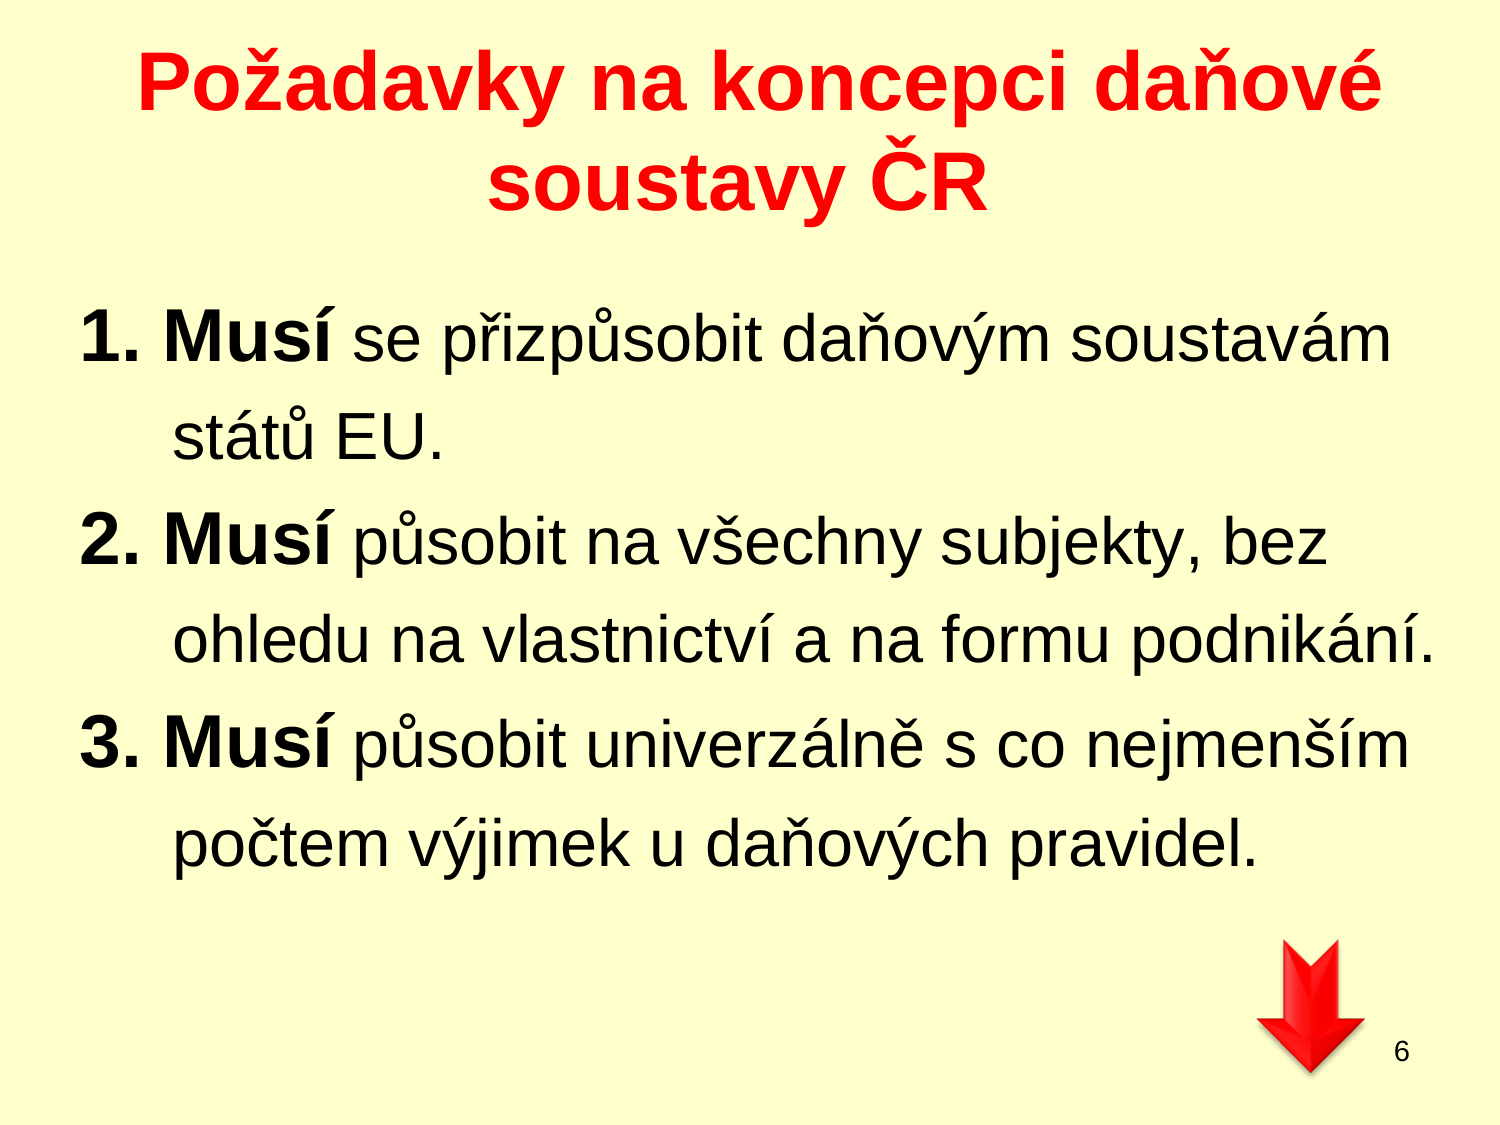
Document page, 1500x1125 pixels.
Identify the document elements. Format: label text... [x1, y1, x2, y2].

picture [1247, 934, 1375, 1087]
text_box <číslo> [1074, 1024, 1426, 1103]
list 1. Musí se přizpůsobit daňovým soustavám států EU. 2. Musí působit na všechny subjekty, bez ohledu na vlastnictví a na formu podnikání. 3. Musí působit univerzálně s co nejmenším počtem výjimek u daňových pravidel. [64, 278, 1459, 1000]
title Požadavky na koncepci daňové soustavy ČR [75, 0, 1426, 278]
